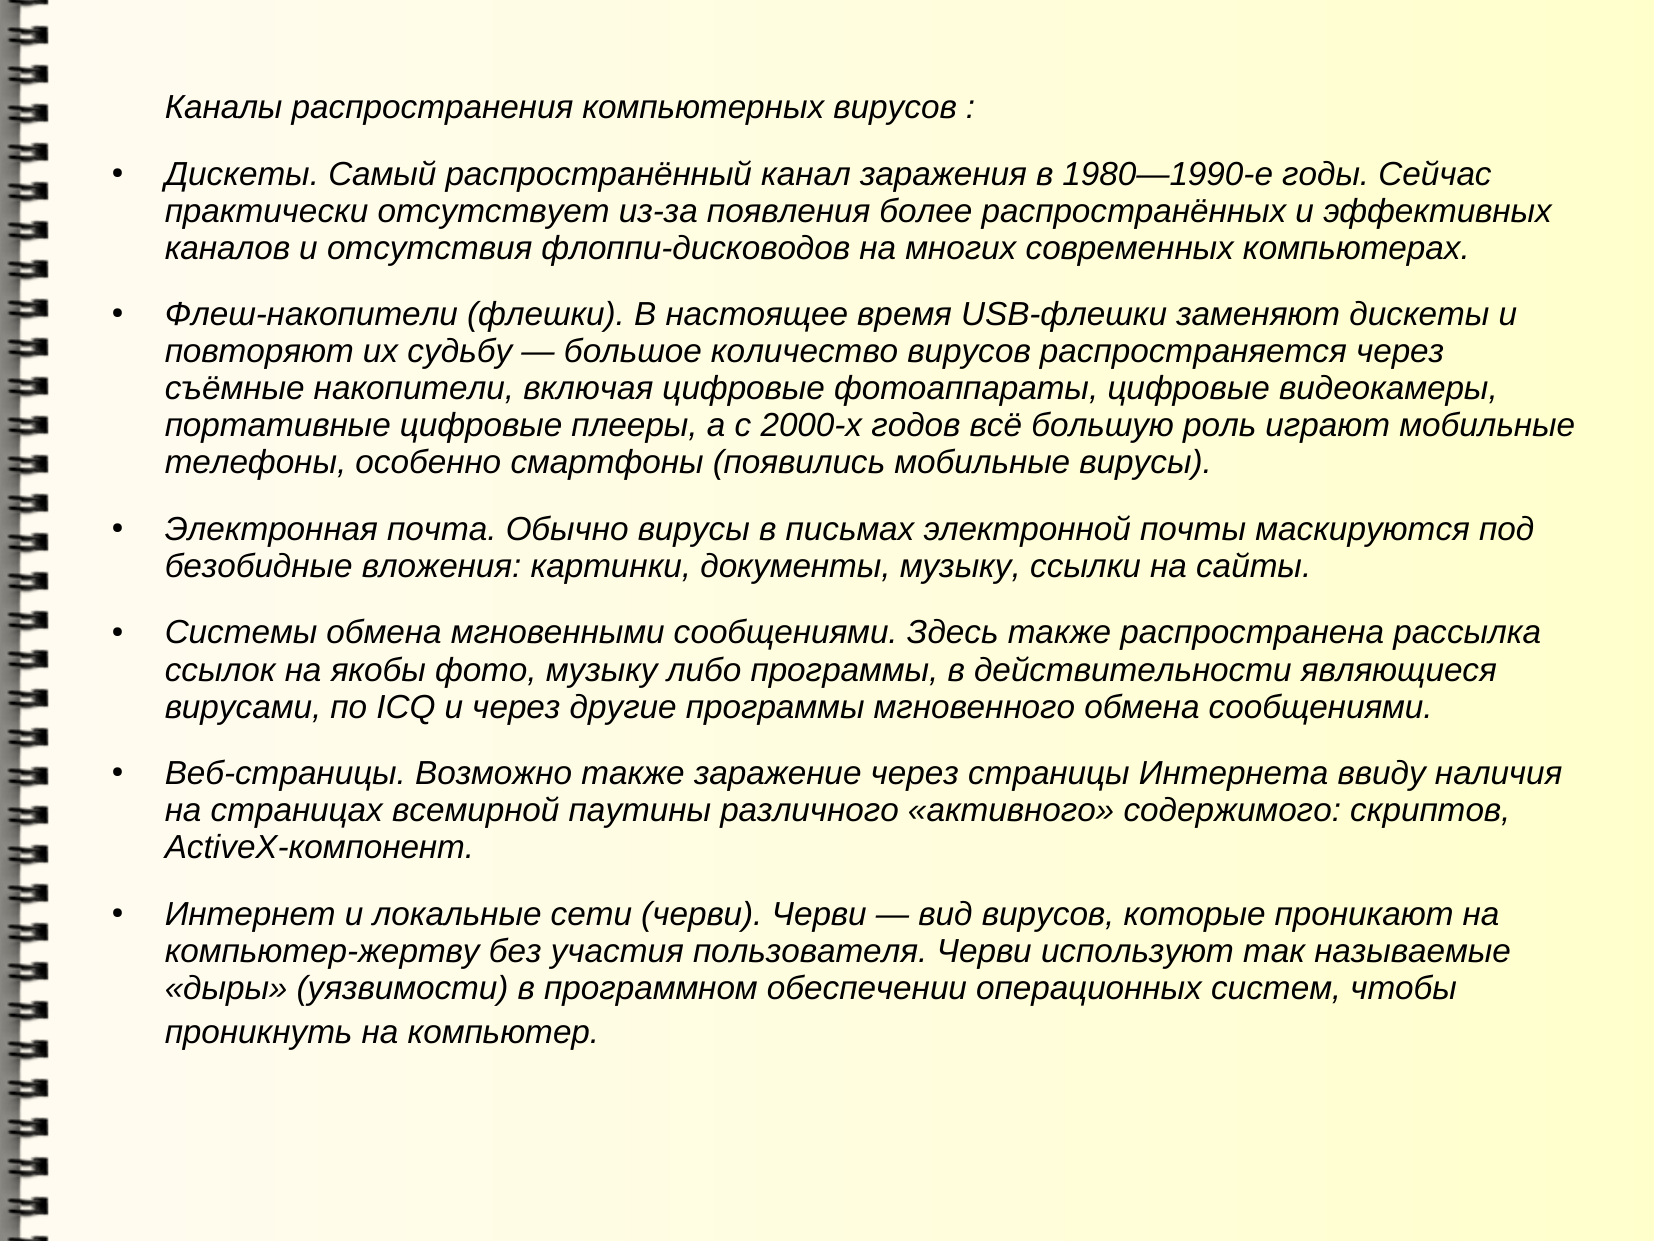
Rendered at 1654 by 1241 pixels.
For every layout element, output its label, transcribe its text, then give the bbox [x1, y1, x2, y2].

list Каналы распространения компьютерных вирусов : Дискеты. Самый распространённый канал заражения в 1980—1990-е годы. Сейчас практически отсутствует из-за появления более распространённых и эффективных каналов и отсутствия флоппи-дисководов на многих современных компьютерах. Флеш-накопители (флешки). В настоящее время USB-флешки заменяют дискеты и повторяют их судьбу — большое количество вирусов распространяется через съёмные накопители, включая цифровые фотоаппараты, цифровые видеокамеры, портативные цифровые плееры, а с 2000-х годов всё большую роль играют мобильные телефоны, особенно смартфоны (появились мобильные вирусы). Электронная почта. Обычно вирусы в письмах электронной почты маскируются под безобидные вложения: картинки, документы, музыку, ссылки на сайты. Системы обмена мгновенными сообщениями. Здесь также распространена рассылка ссылок на якобы фото, музыку либо программы, в действительности являющиеся вирусами, по ICQ и через другие программы мгновенного обмена сообщениями. Веб-страницы. Возможно также заражение через страницы Интернета ввиду наличия на страницах всемирной паутины различного «активного» содержимого: скриптов, ActiveX-компонент. Интернет и локальные сети (черви). Черви — вид вирусов, которые проникают на компьютер-жертву без участия пользователя. Черви используют так называемые «дыры» (уязвимости) в программном обеспечении операционных систем, чтобы проникнуть на компьютер. [93, 88, 1595, 1211]
picture [0, 0, 1654, 1241]
